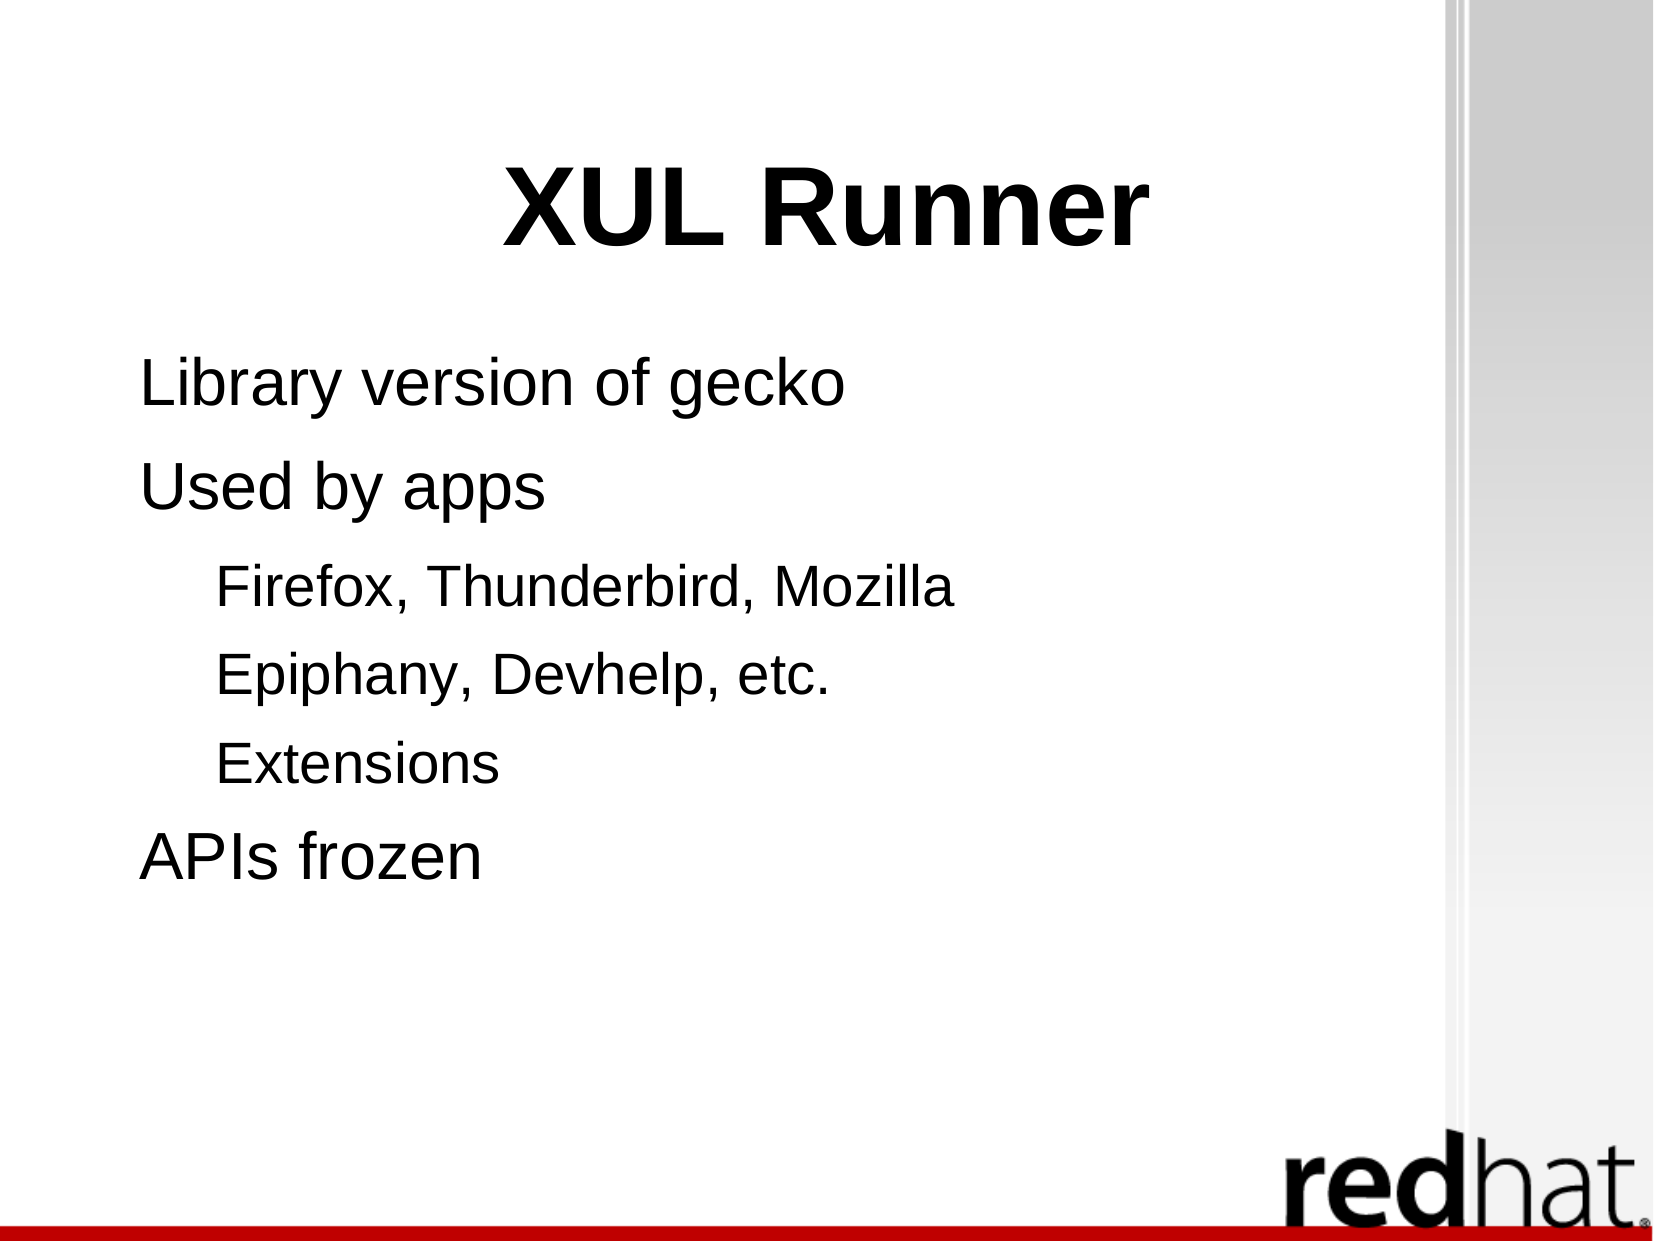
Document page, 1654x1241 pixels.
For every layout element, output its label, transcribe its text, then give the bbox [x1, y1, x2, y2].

picture [0, 0, 1654, 1241]
list Library version of gecko Used by apps Firefox, Thunderbird, Mozilla Epiphany, Devhelp, etc. Extensions APIs frozen [121, 344, 1533, 1127]
title XUL Runner [121, 102, 1533, 311]
